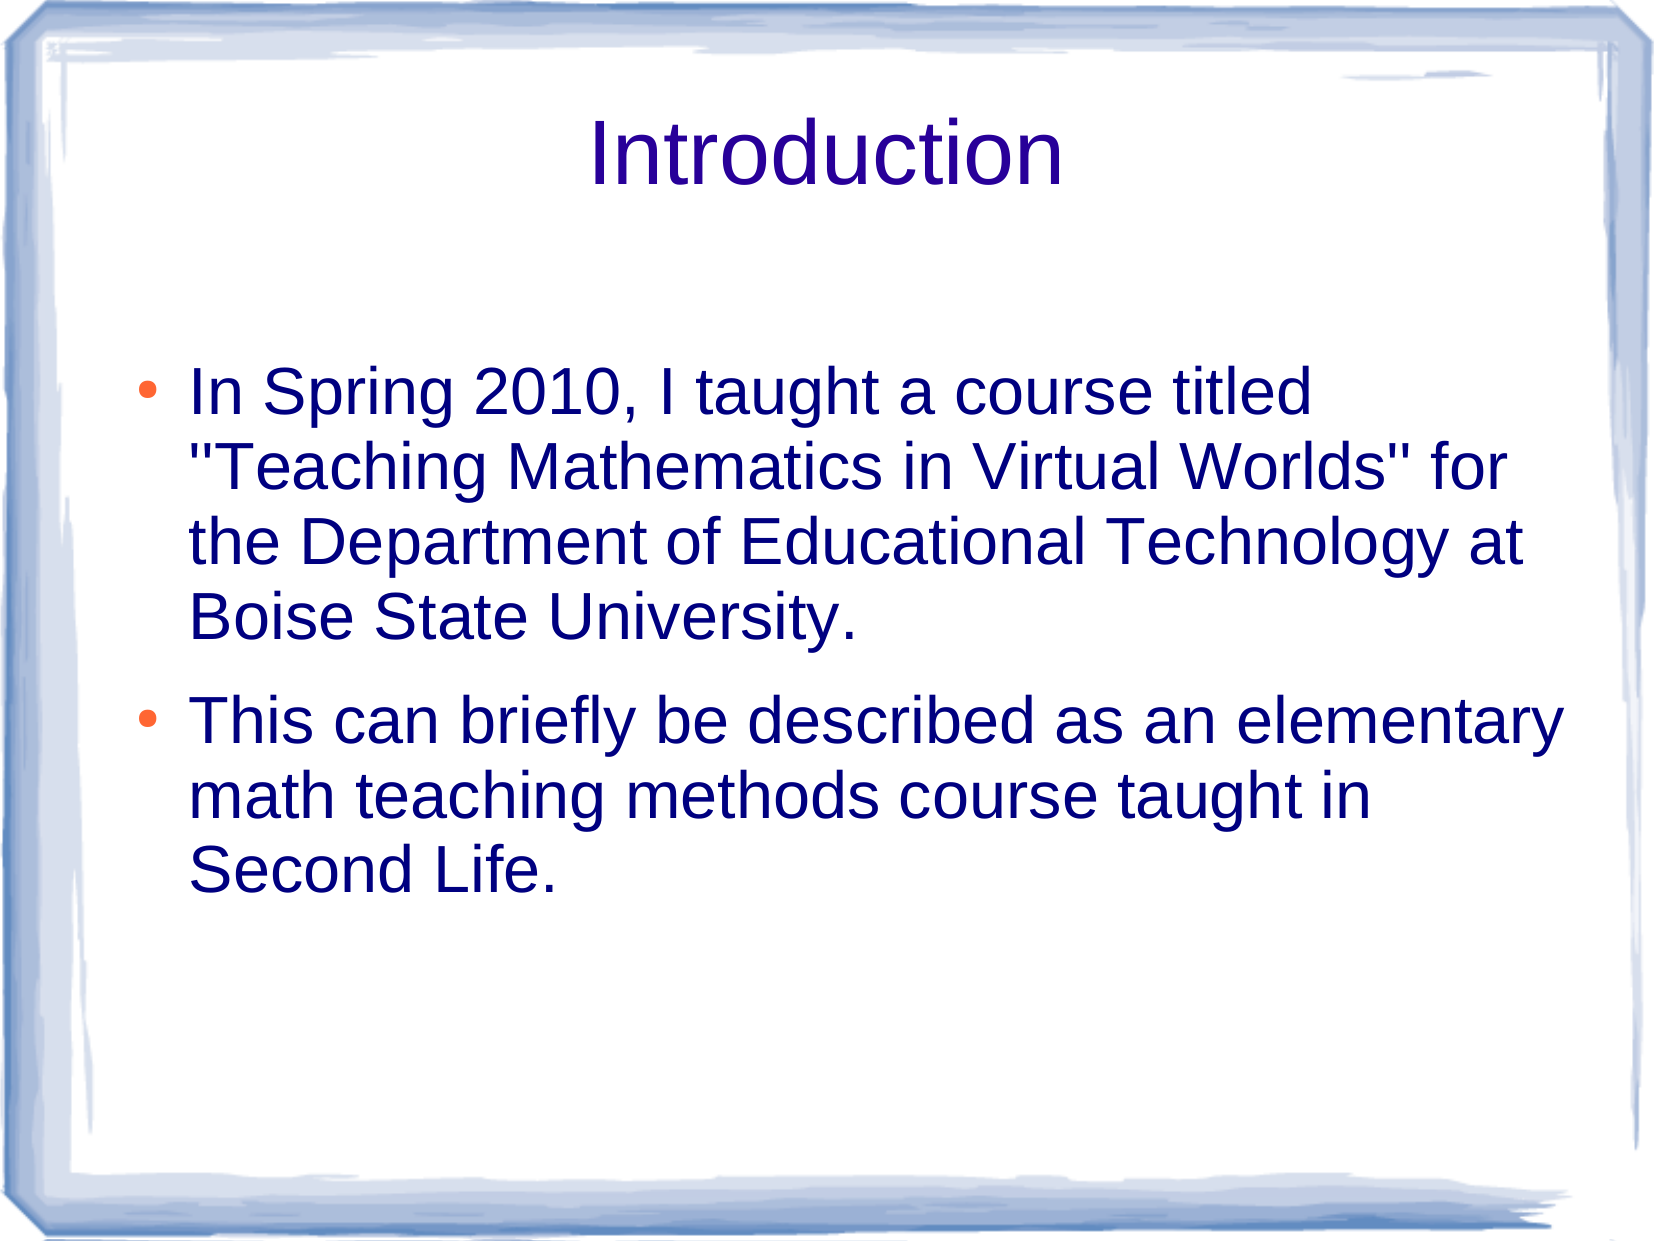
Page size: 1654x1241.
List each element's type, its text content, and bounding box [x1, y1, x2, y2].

list In Spring 2010, I taught a course titled ''Teaching Mathematics in Virtual Worlds'' for the Department of Educational Technology at Boise State University. This can briefly be described as an elementary math teaching methods course taught in Second Life. [118, 354, 1571, 1034]
picture [0, 0, 1654, 1241]
title Introduction [82, 49, 1571, 257]
